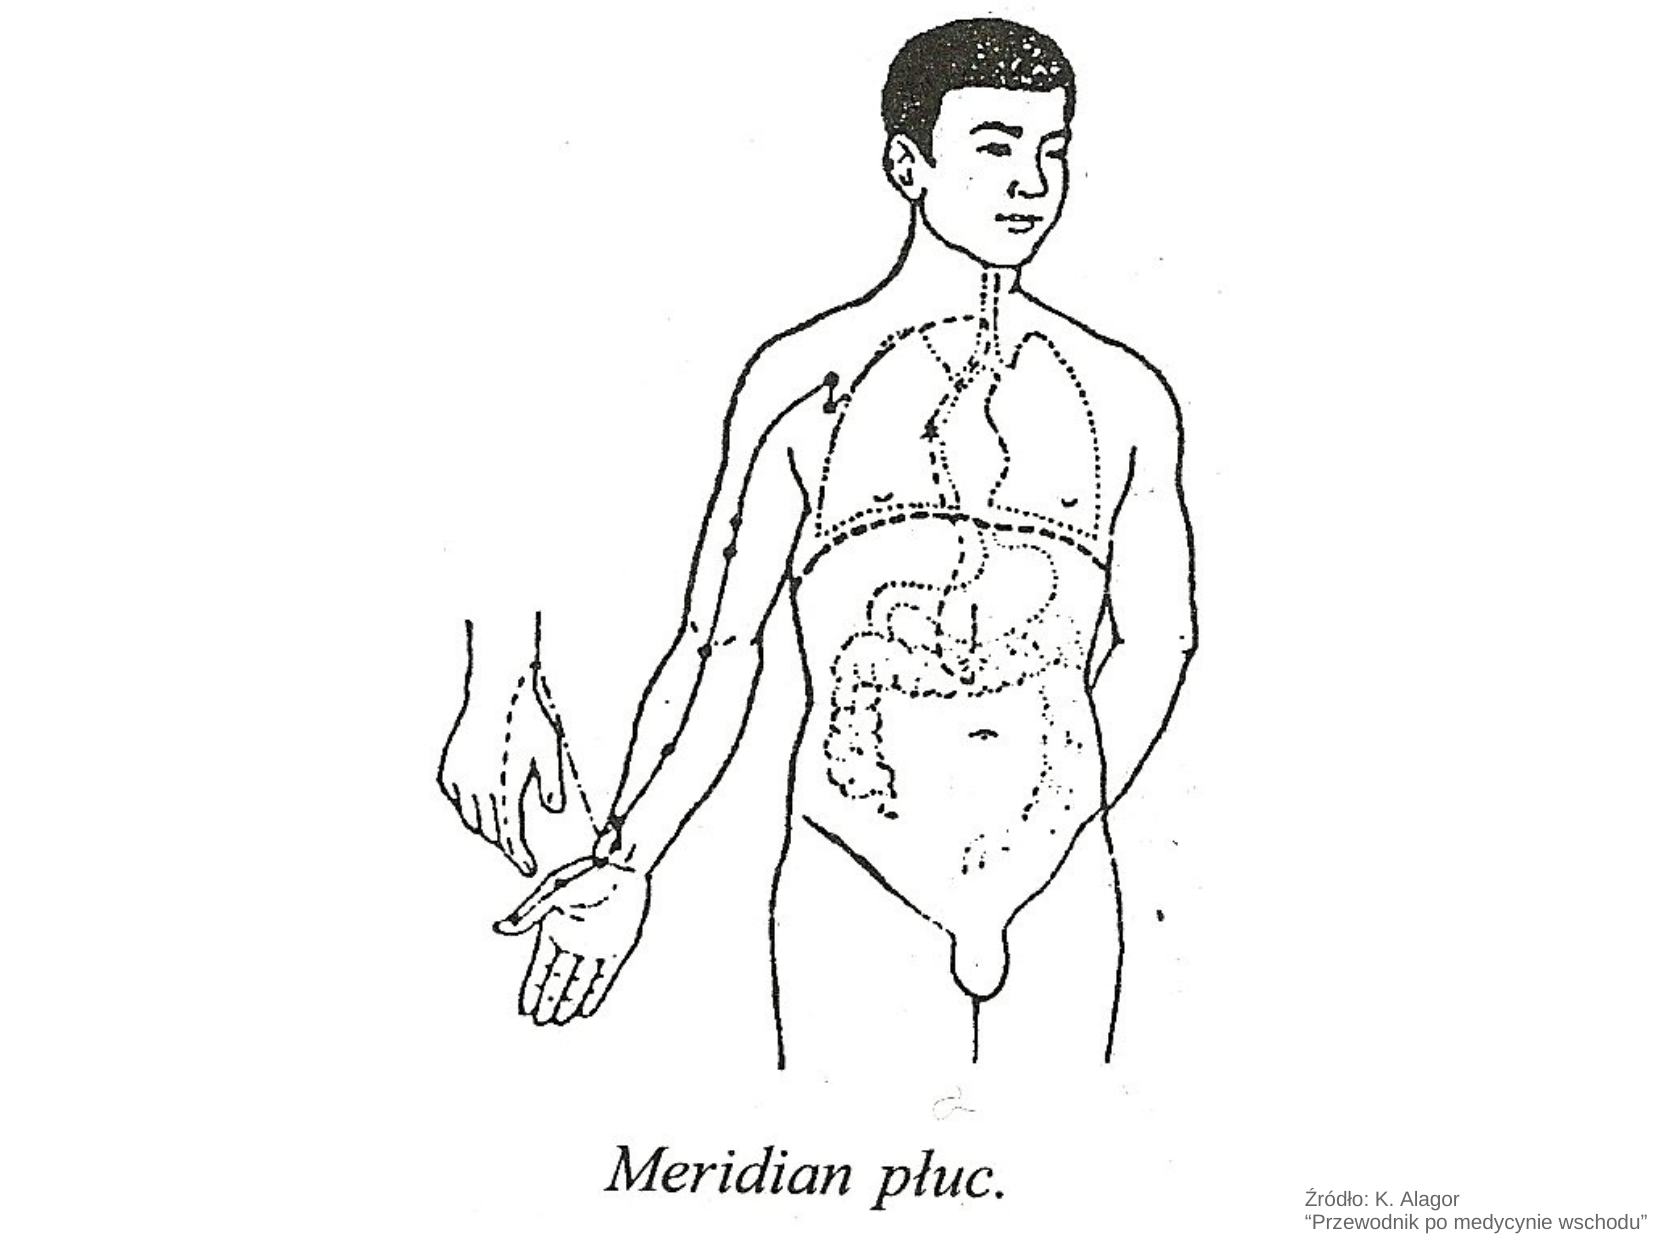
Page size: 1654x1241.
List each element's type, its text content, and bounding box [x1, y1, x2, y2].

picture [417, 0, 1236, 1241]
text_box Źródło: K. Alagor “Przewodnik po medycynie wschodu” [1298, 1181, 1654, 1241]
